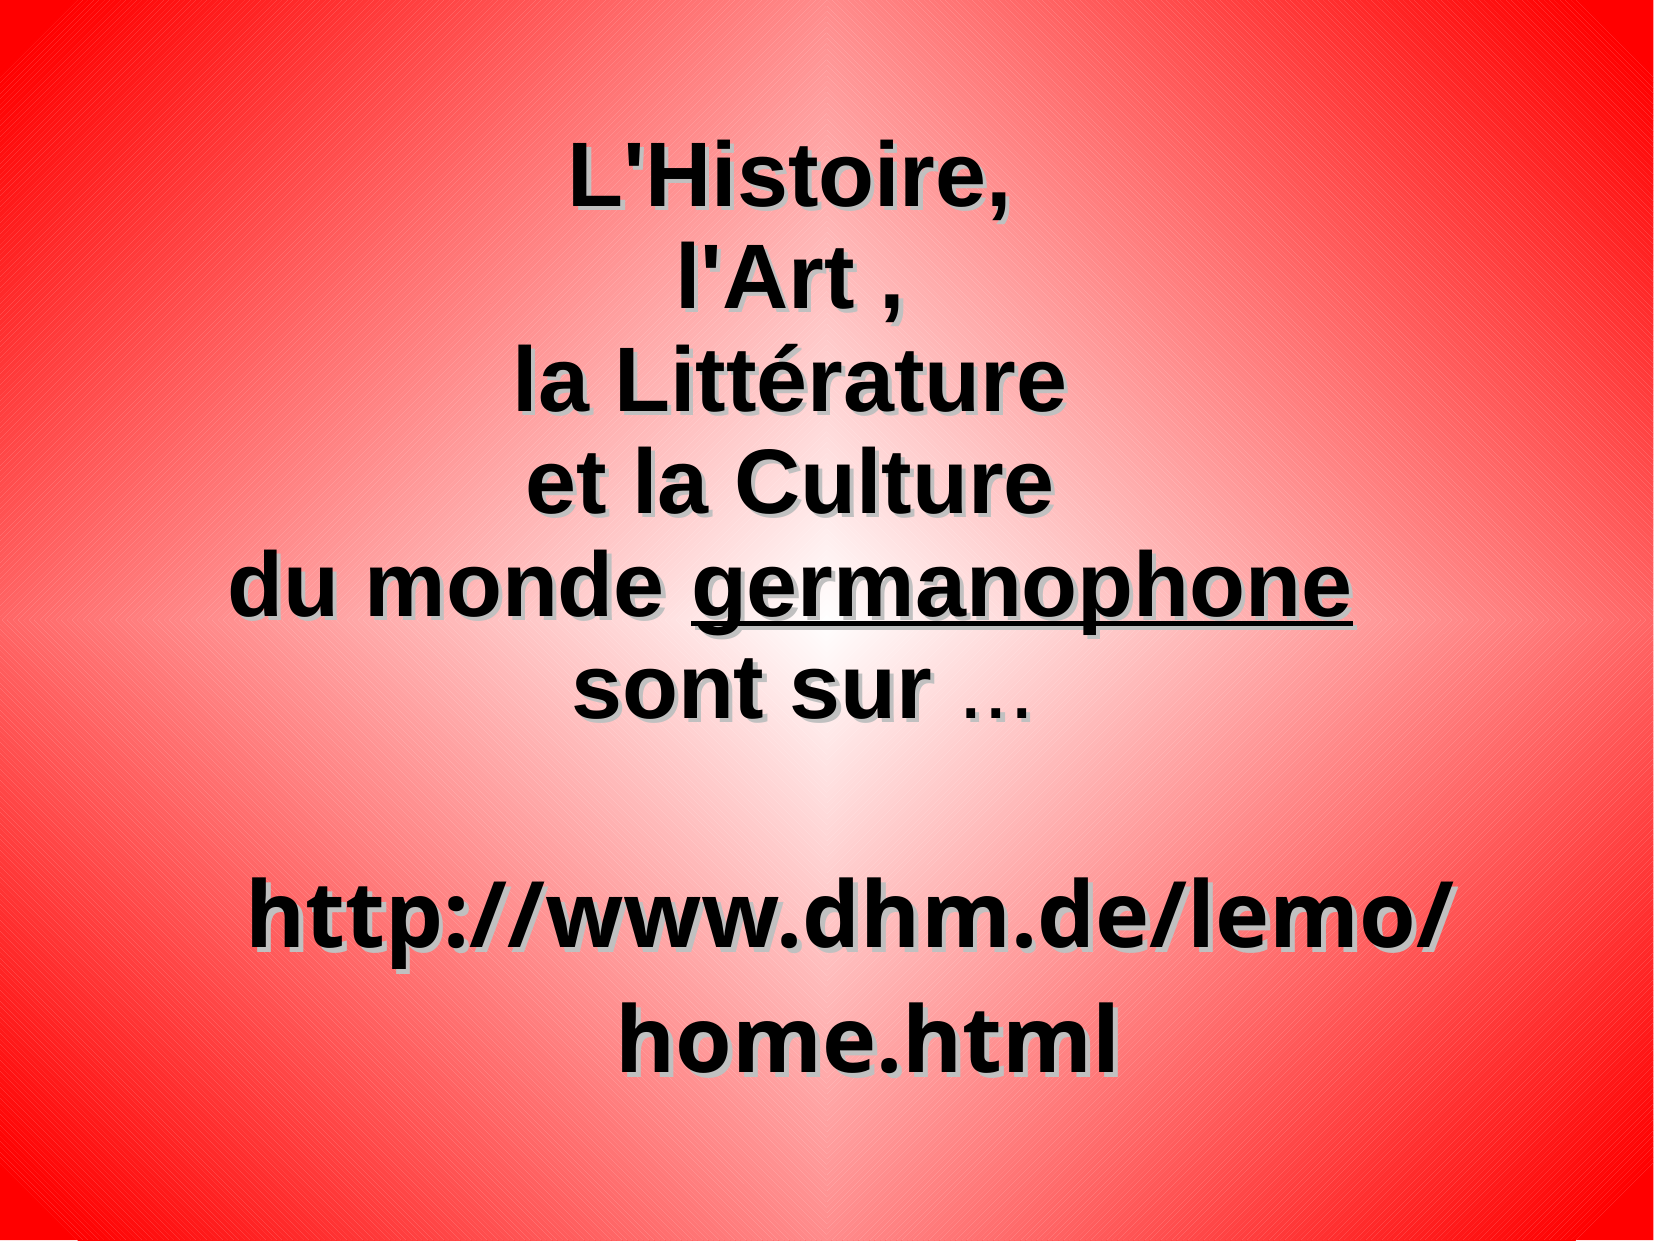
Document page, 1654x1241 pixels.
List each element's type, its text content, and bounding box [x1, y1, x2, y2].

subtitle http://www.dhm.de/lemo/home.html [88, 885, 1577, 1063]
title L'Histoire, l'Art , la Littérature et la Culture du monde germanophone sont sur ... [59, 123, 1548, 739]
